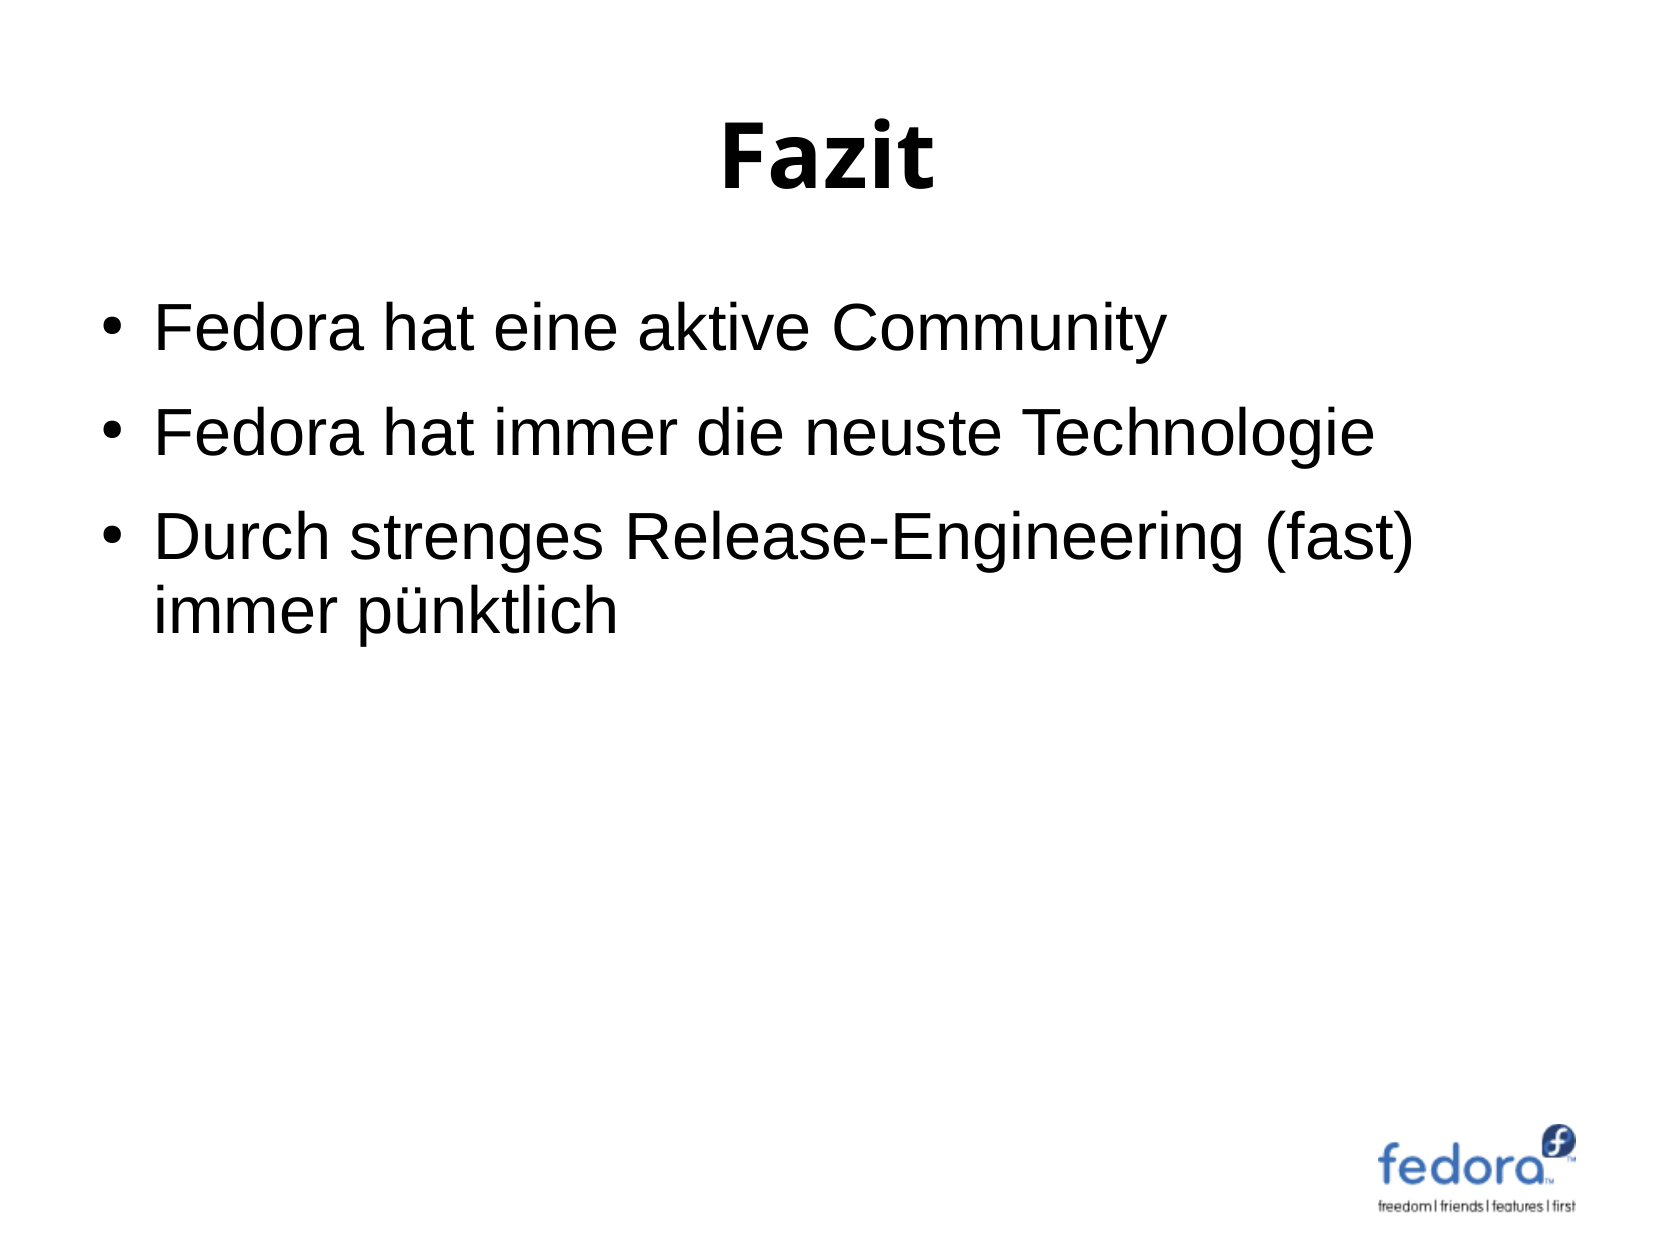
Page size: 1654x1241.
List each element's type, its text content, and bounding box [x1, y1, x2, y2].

picture [1378, 1124, 1576, 1214]
title Fazit [82, 49, 1571, 257]
list Fedora hat eine aktive Community Fedora hat immer die neuste Technologie Durch strenges Release-Engineering (fast) immer pünktlich [82, 290, 1571, 1094]
